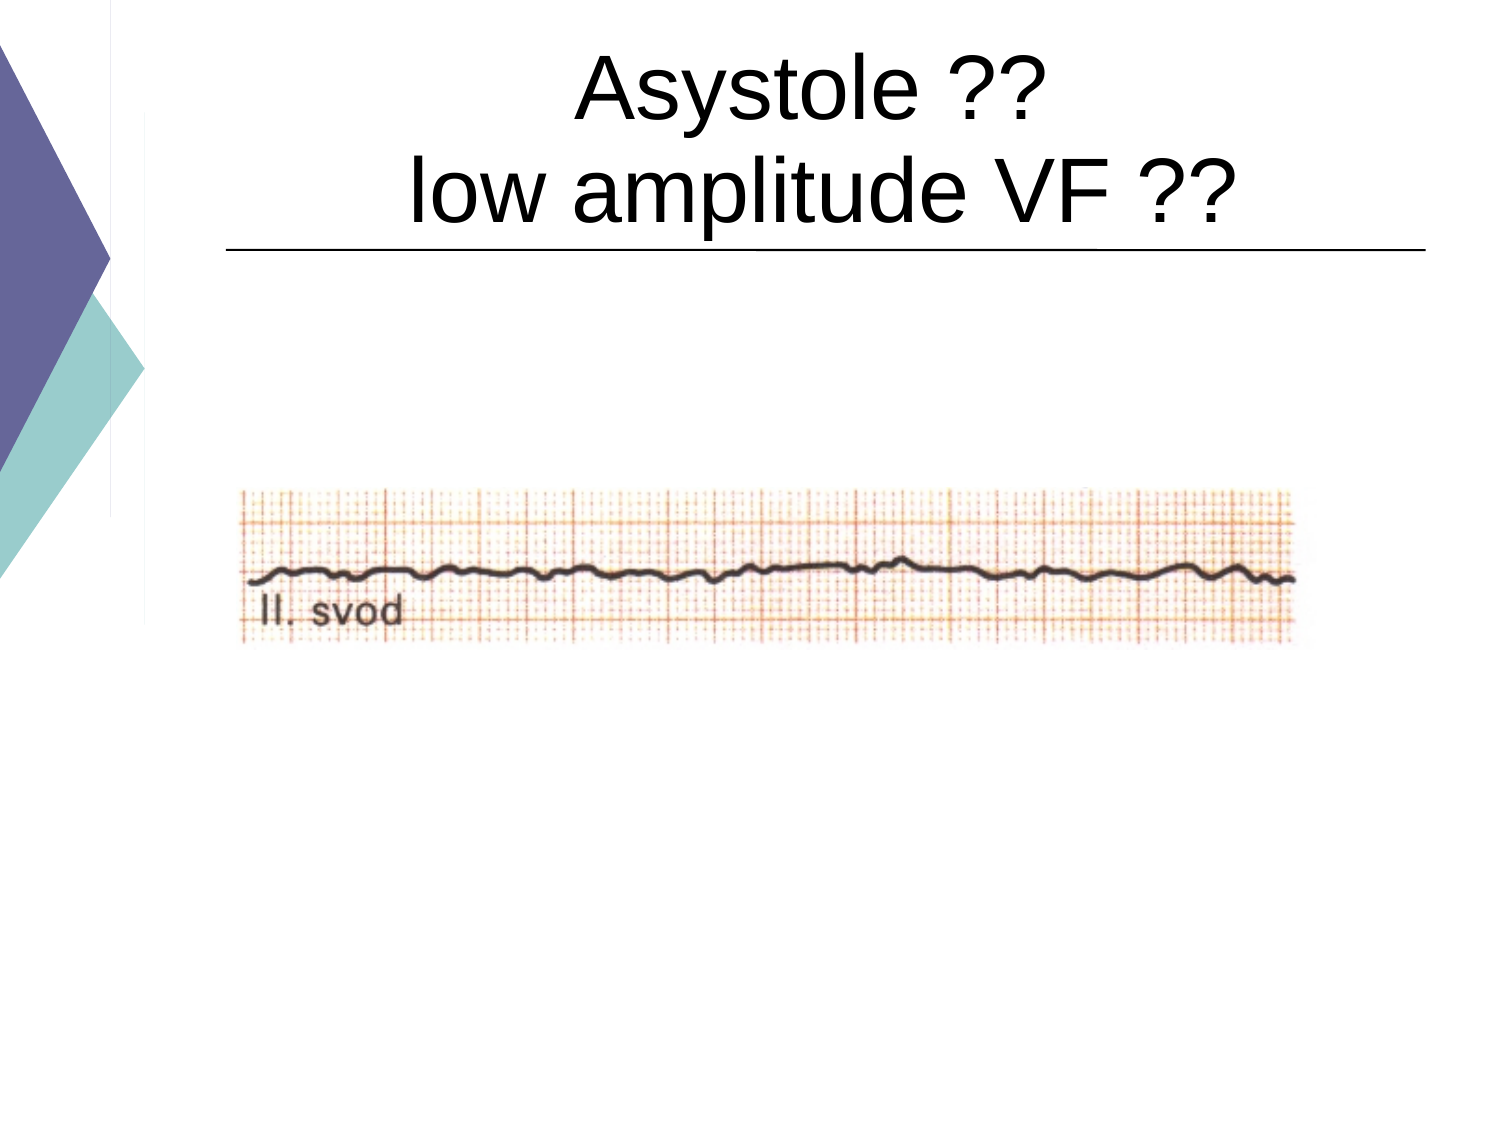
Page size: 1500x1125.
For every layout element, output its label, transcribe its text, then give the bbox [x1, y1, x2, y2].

picture [236, 487, 1317, 650]
title Asystole ?? low amplitude VF ?? [224, 36, 1425, 242]
